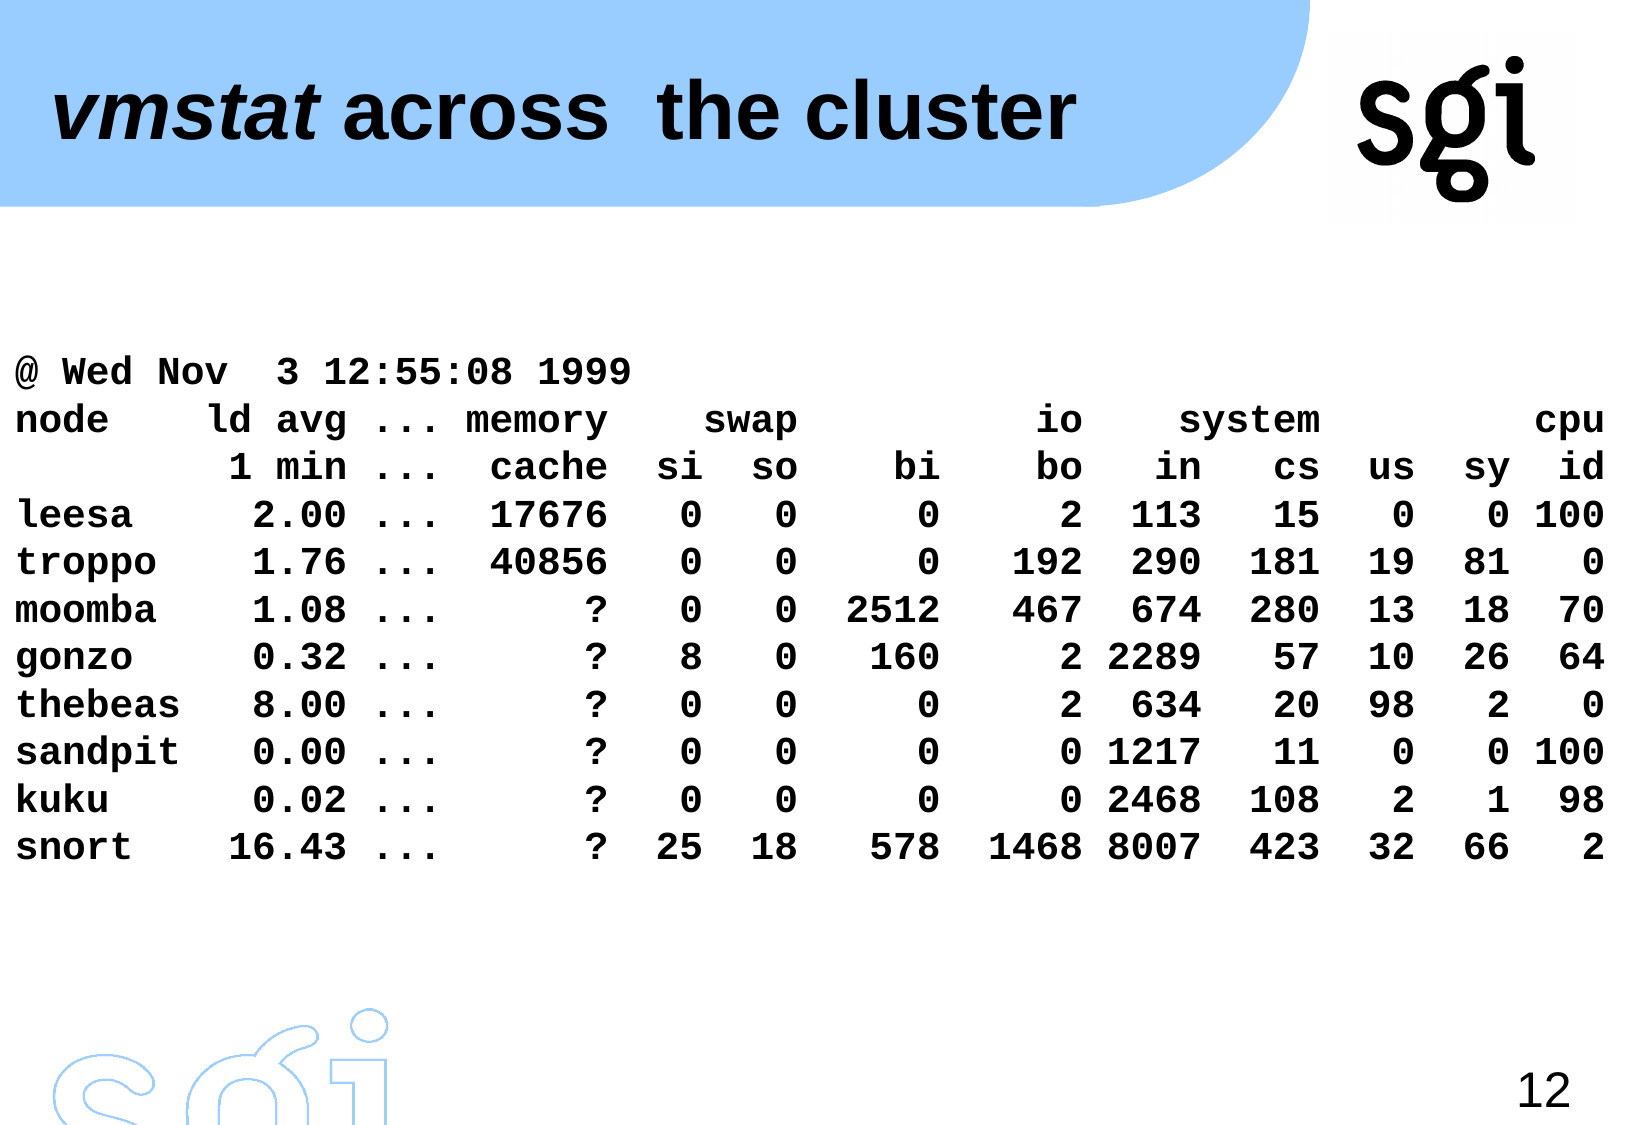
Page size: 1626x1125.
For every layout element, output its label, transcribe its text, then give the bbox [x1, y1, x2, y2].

text_box @ Wed Nov 3 12:55:08 1999 node ld avg ... memory swap io system cpu 1 min ... cache si so bi bo in cs us sy id leesa 2.00 ... 17676 0 0 0 2 113 15 0 0 100 troppo 1.76 ... 40856 0 0 0 192 290 181 19 81 0 moomba 1.08 ... ? 0 0 2512 467 674 280 13 18 70 gonzo 0.32 ... ? 8 0 160 2 2289 57 10 26 64 thebeas 8.00 ... ? 0 0 0 2 634 20 98 2 0 sandpit 0.00 ... ? 0 0 0 0 1217 11 0 0 100 kuku 0.02 ... ? 0 0 0 0 2468 108 2 1 98 snort 16.43 ... ? 25 18 578 1468 8007 423 32 66 2 [0, 337, 1625, 876]
title vmstat across the cluster [36, 33, 1318, 199]
